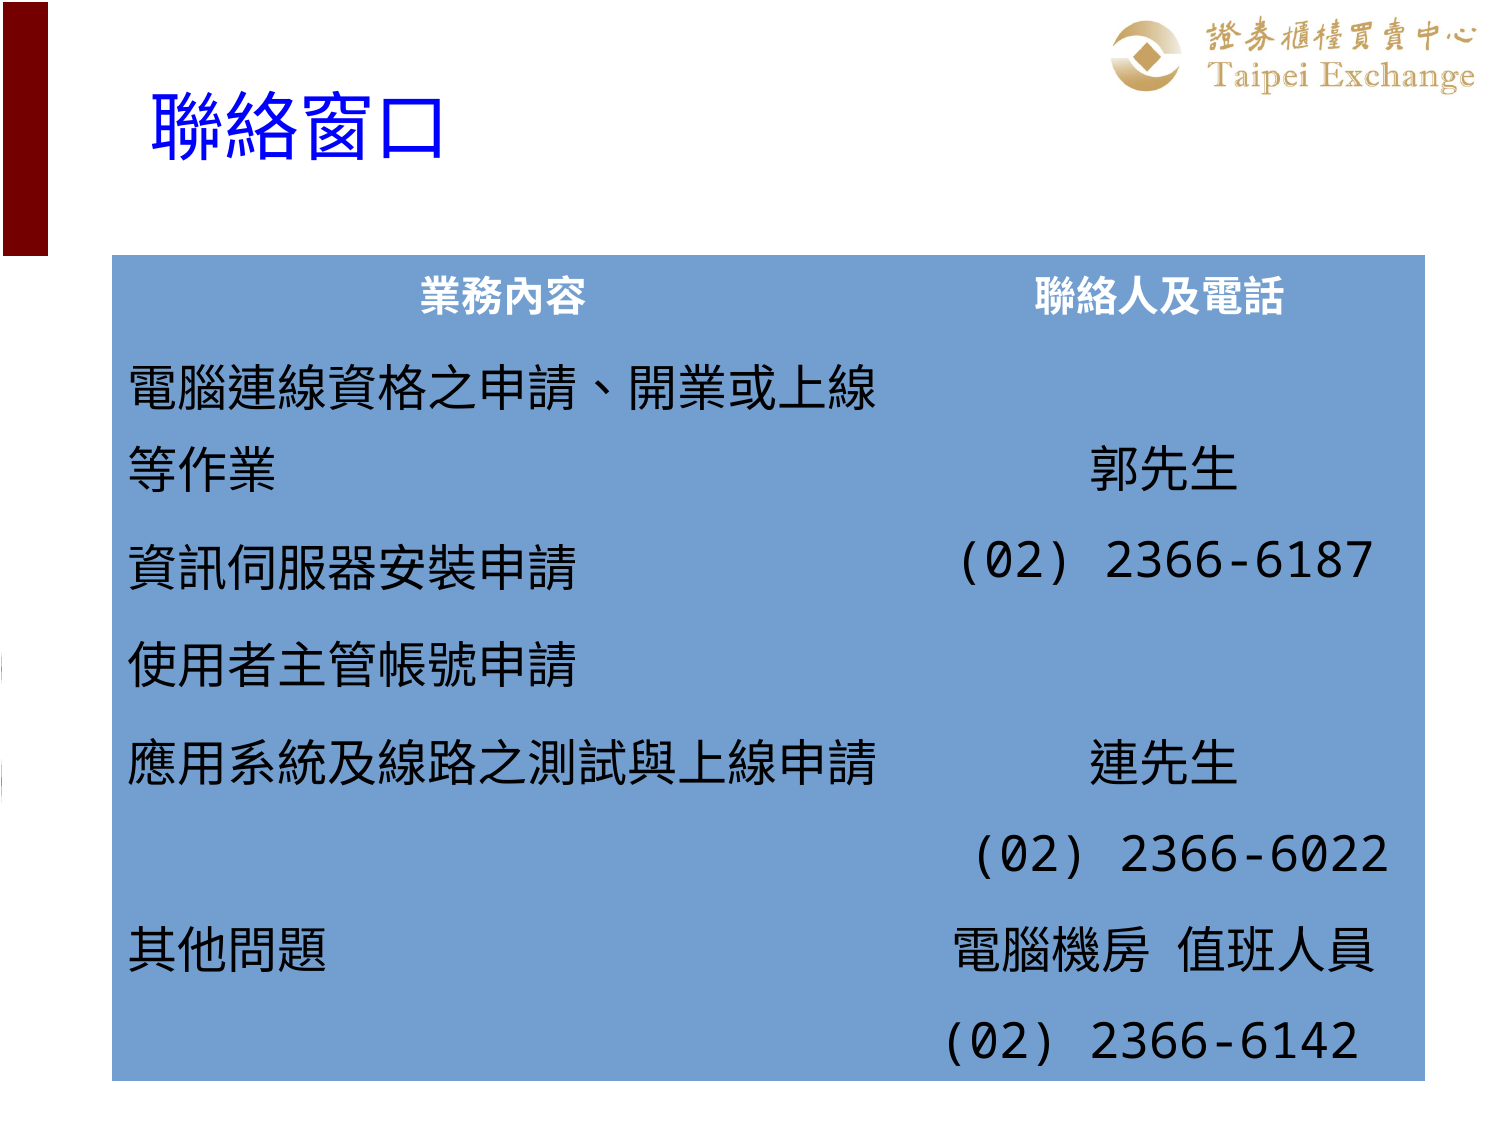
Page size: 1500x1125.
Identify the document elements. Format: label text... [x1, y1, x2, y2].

table_cell 電腦機房 值班人員 (02) 2366-6142 [904, 893, 1425, 1081]
table_cell 連先生 (02) 2366-6022 [904, 706, 1425, 893]
table_cell 使用者主管帳號申請 [112, 608, 904, 706]
table_cell 其他問題 [143, 944, 161, 949]
title 聯絡窗口 [134, 66, 538, 183]
table_cell 電腦連線資格之申請、開業或上線等作業 [112, 331, 904, 511]
table_cell 其他問題 [143, 952, 161, 958]
table_cell 郭先生 (02) 2366-6187 [904, 331, 1425, 706]
table_header 聯絡人及電話 [904, 255, 1425, 331]
table_cell 應用系統及線路之測試與上線申請 [112, 706, 904, 893]
table_header 業務內容 [112, 255, 904, 331]
text_box [135, 881, 167, 942]
table_cell 資訊伺服器安裝申請 [112, 511, 904, 608]
table_cell 其他問題 [112, 893, 904, 1081]
